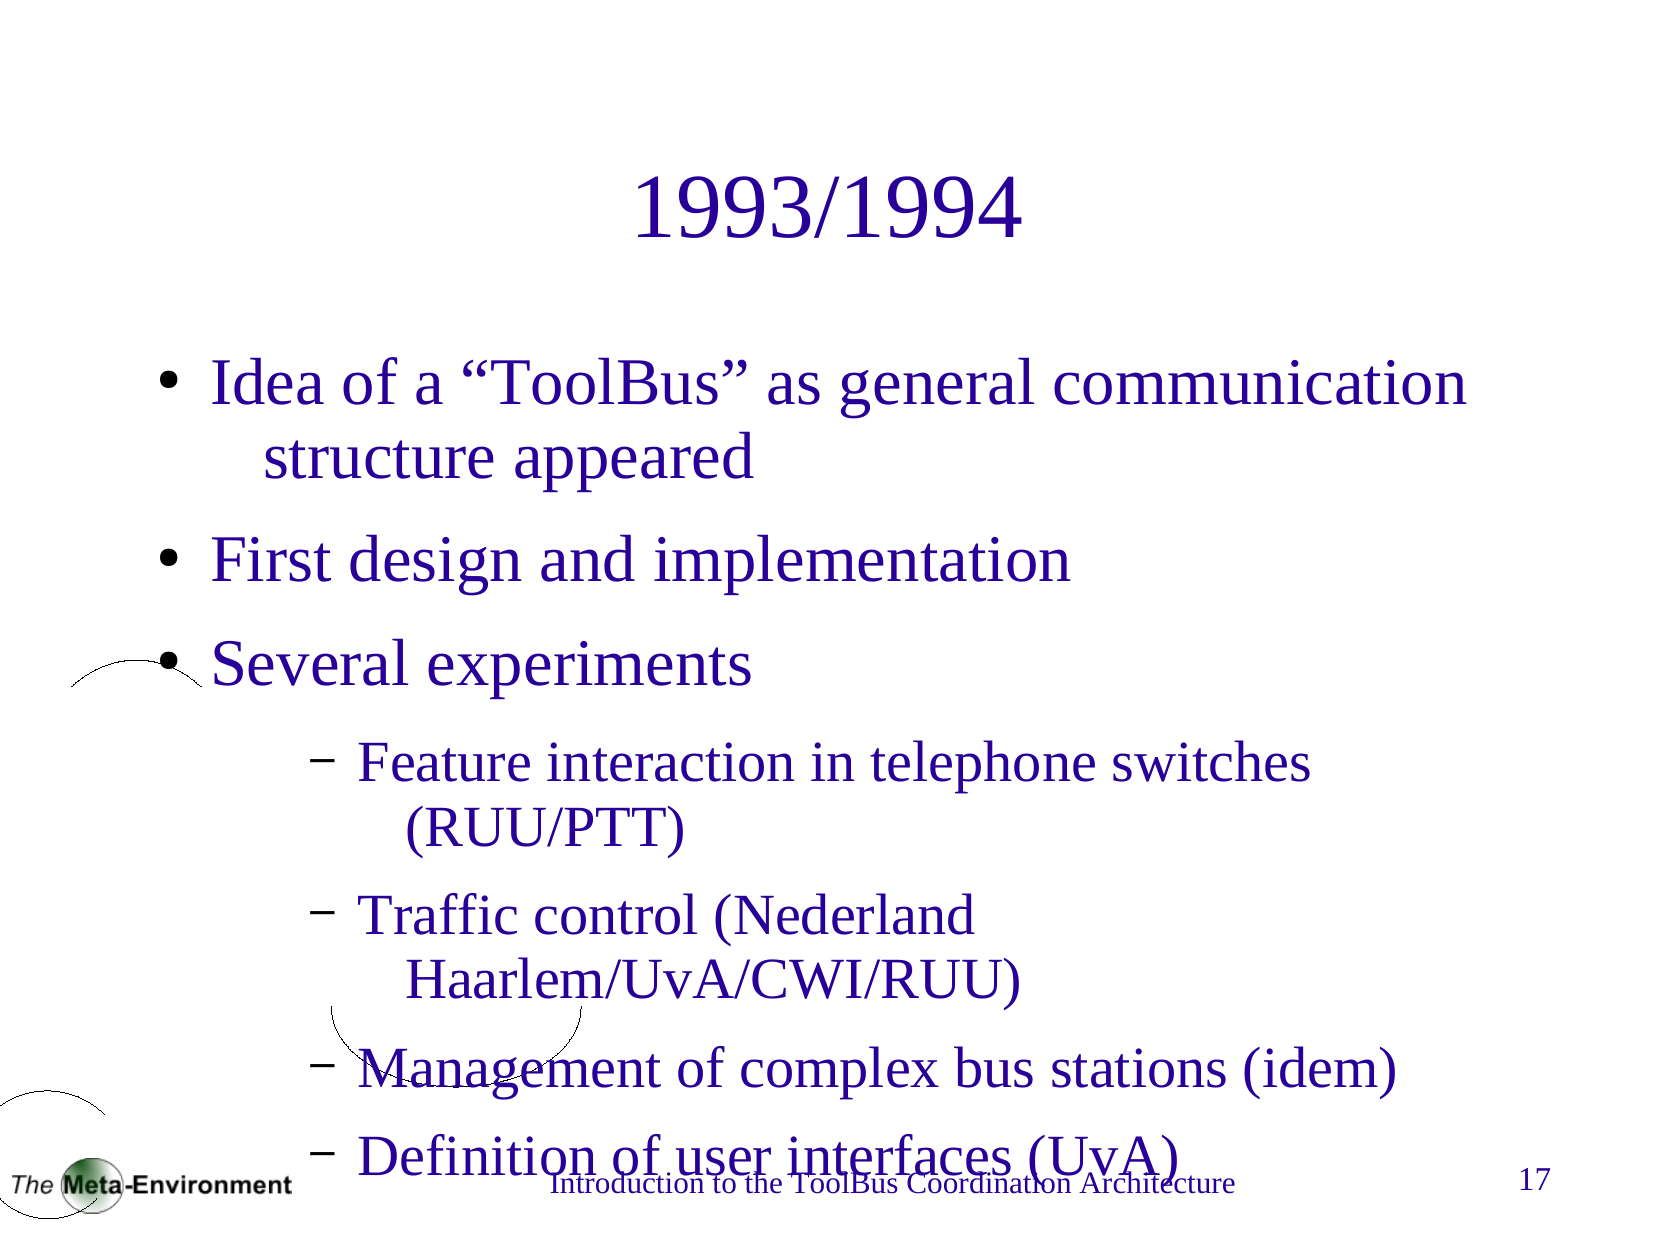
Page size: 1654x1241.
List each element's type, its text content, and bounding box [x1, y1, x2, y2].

picture [12, 1158, 292, 1214]
title 1993/1994 [121, 102, 1534, 311]
list Idea of a “ToolBus” as general communication structure appeared First design and implementation Several experiments Feature interaction in telephone switches (RUU/PTT) Traffic control (Nederland Haarlem/UvA/CWI/RUU) Management of complex bus stations (idem) Definition of user interfaces (UvA) [121, 344, 1534, 1127]
